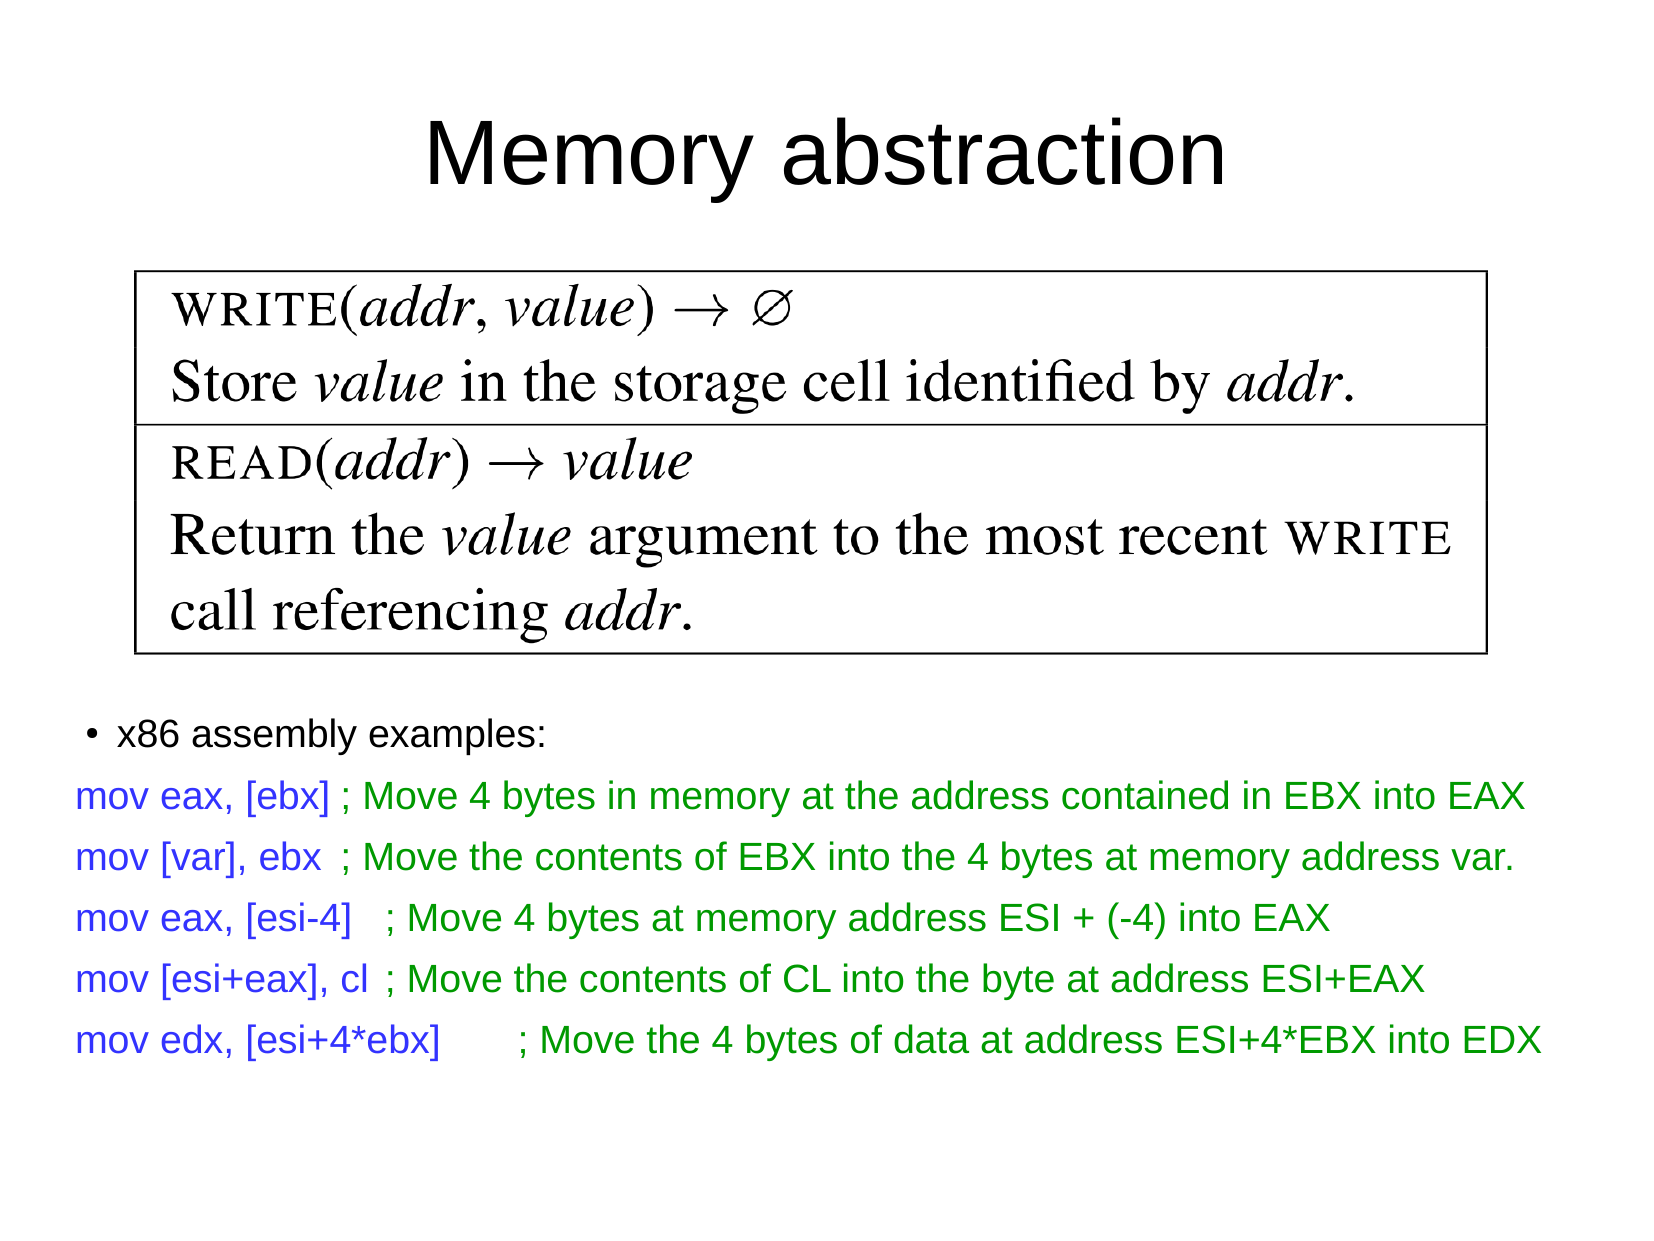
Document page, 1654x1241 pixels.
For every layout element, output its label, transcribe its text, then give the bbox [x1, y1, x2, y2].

title Memory abstraction [82, 49, 1571, 257]
list x86 assembly examples: mov eax, [ebx] ; Move 4 bytes in memory at the address contained in EBX into EAX mov [var], ebx ; Move the contents of EBX into the 4 bytes at memory address var. mov eax, [esi-4] ; Move 4 bytes at memory address ESI + (-4) into EAX mov [esi+eax], cl ; Move the contents of CL into the byte at address ESI+EAX mov edx, [esi+4*ebx] ; Move the 4 bytes of data at address ESI+4*EBX into EDX [75, 712, 1564, 1163]
picture [112, 250, 1501, 676]
